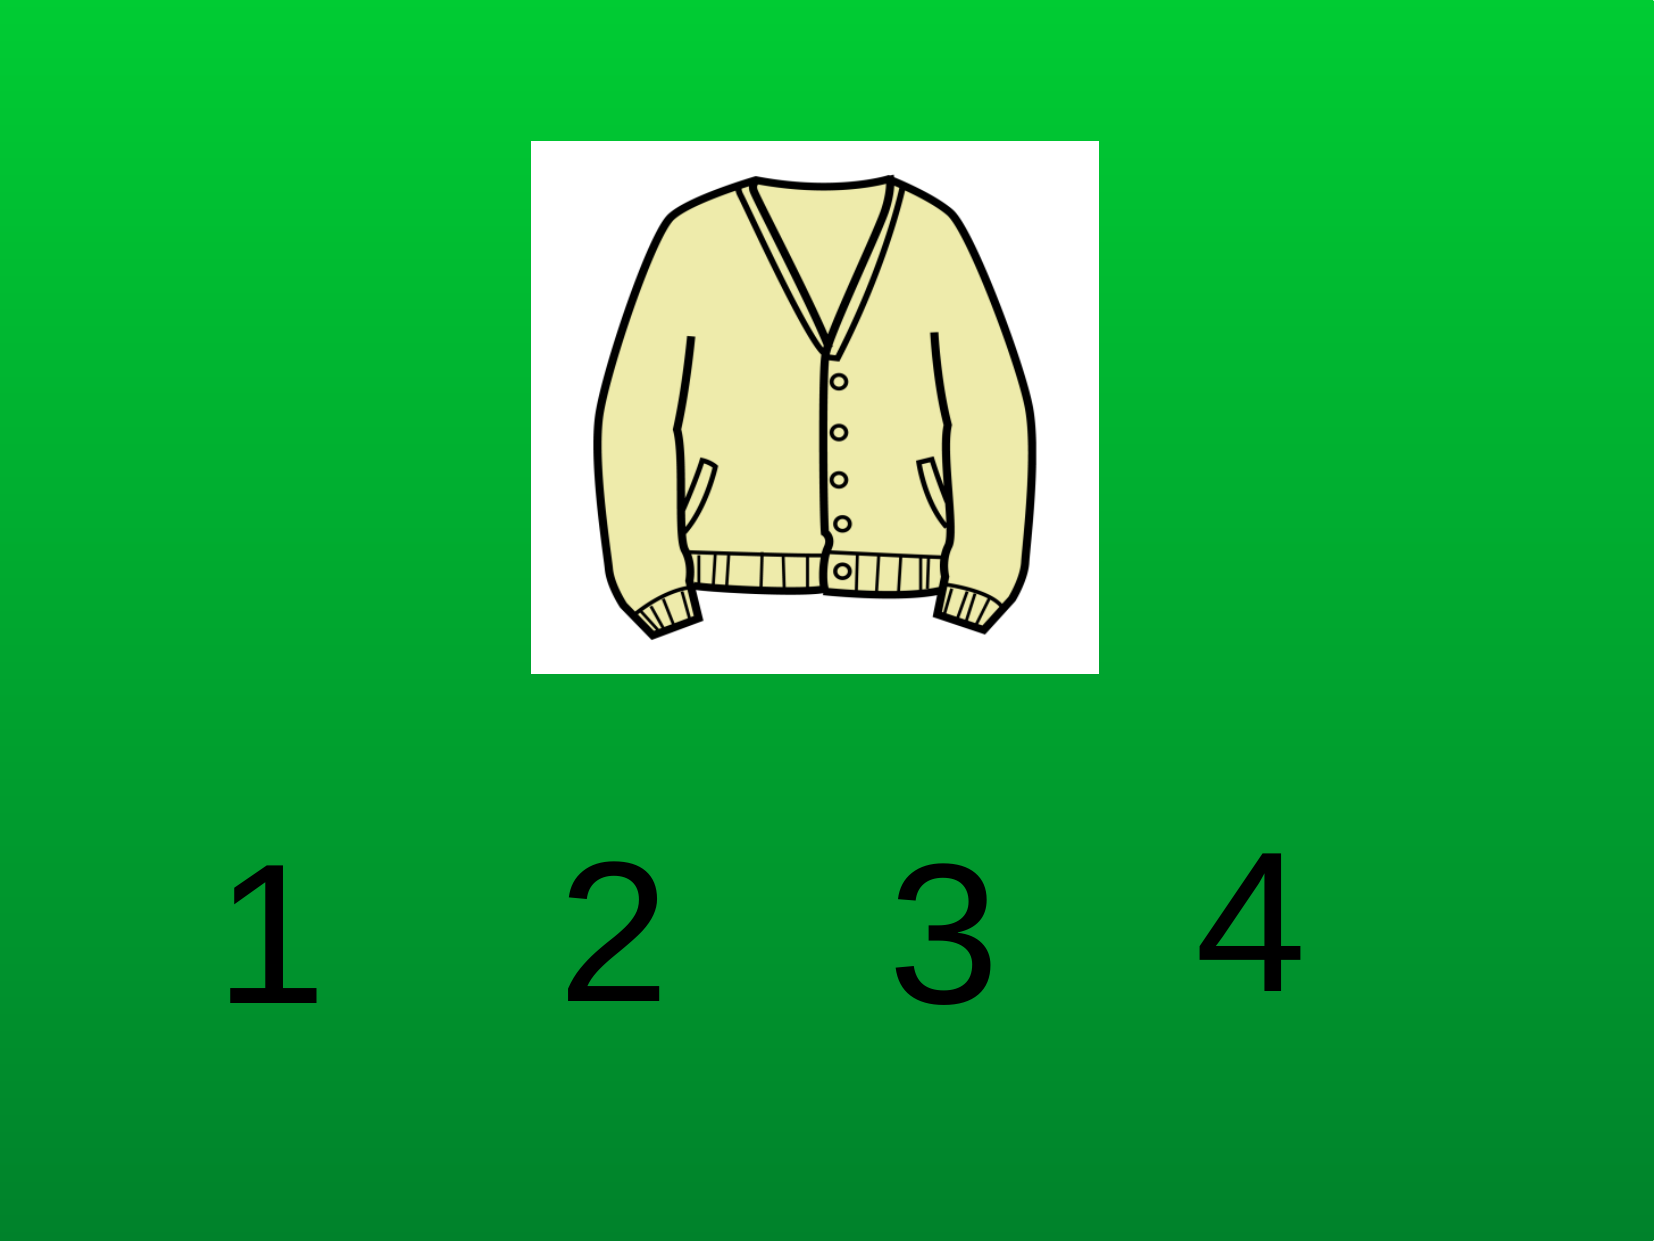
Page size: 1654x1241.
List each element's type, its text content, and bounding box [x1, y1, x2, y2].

text_box 3 [874, 814, 1111, 1054]
text_box 2 [543, 812, 780, 1052]
text_box 4 [1181, 803, 1418, 1042]
text_box 1 [200, 814, 438, 1054]
picture [531, 141, 1099, 674]
